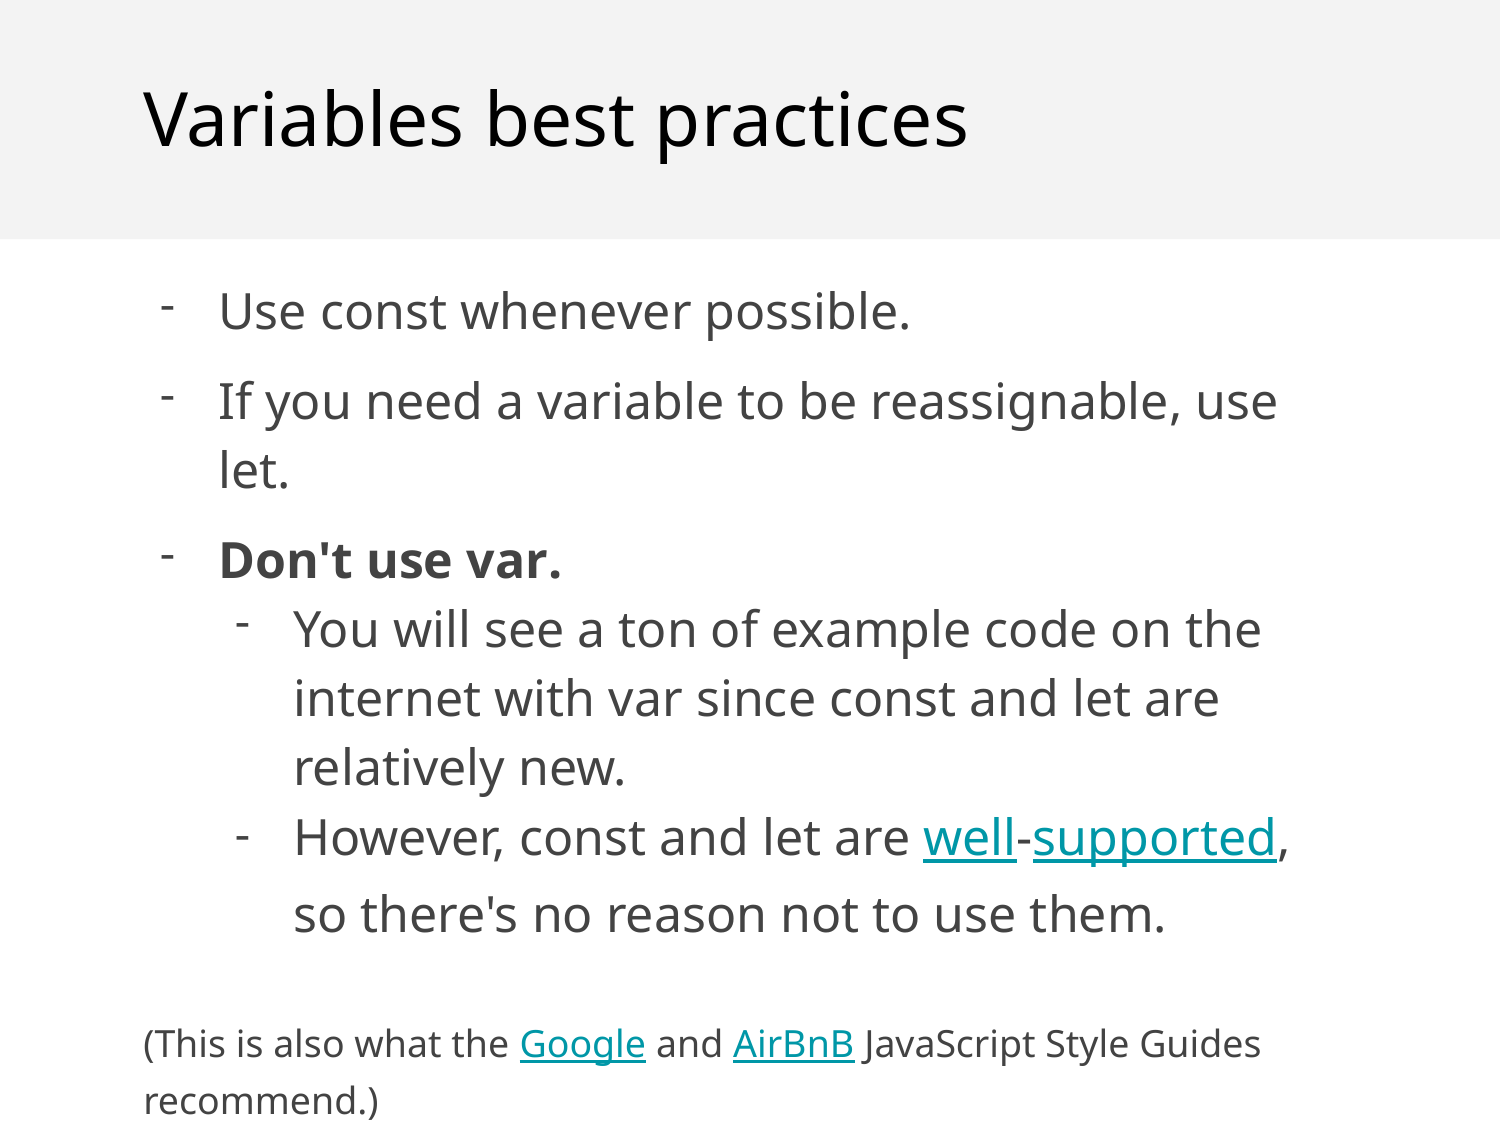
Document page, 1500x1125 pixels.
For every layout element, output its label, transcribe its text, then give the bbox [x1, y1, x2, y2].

list Use const whenever possible. If you need a variable to be reassignable, use let. Don't use var. You will see a ton of example code on the internet with var since const and let are relatively new. However, const and let are well-supported, so there's no reason not to use them. (This is also what the Google and AirBnB JavaScript Style Guides recommend.) [128, 255, 1372, 1004]
title Variables best practices [128, 56, 1372, 183]
